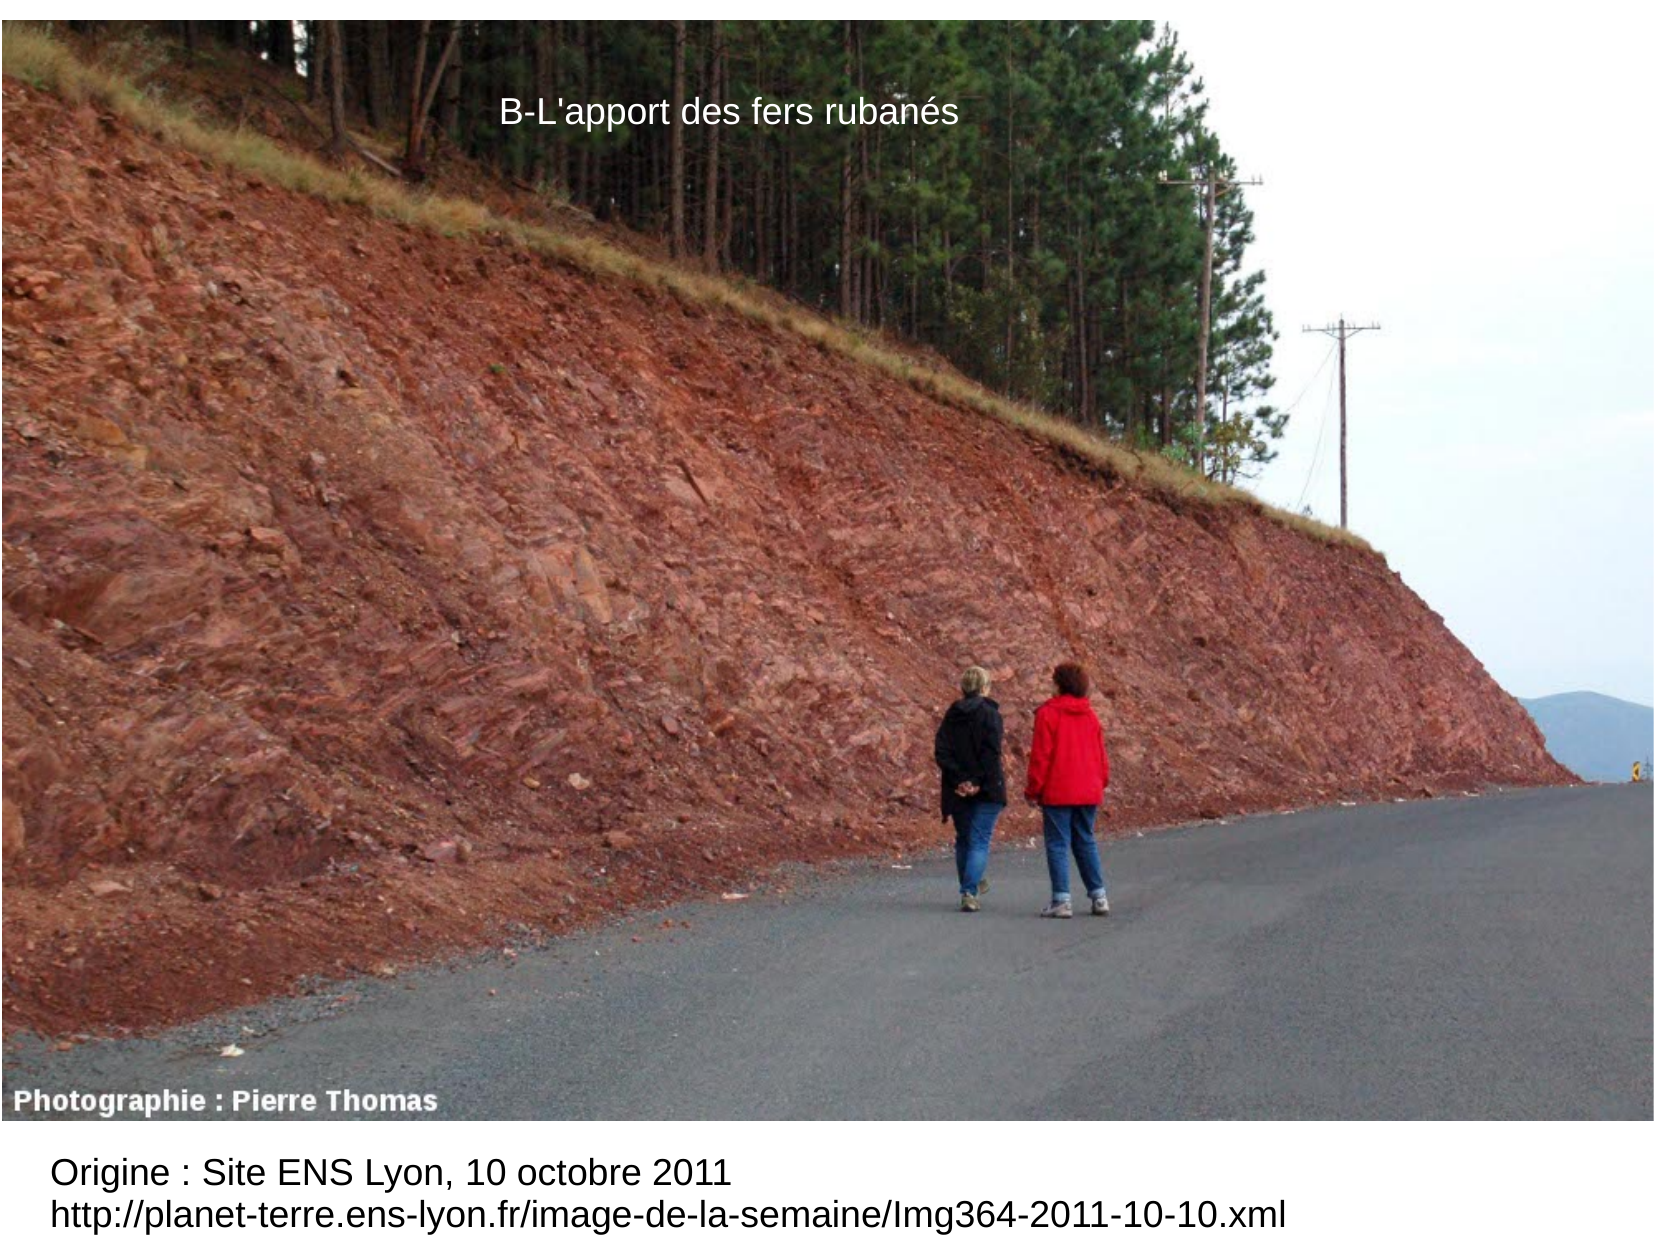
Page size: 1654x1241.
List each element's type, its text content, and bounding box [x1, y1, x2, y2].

text_box B-L'apport des fers rubanés [484, 82, 1548, 140]
picture [2, 20, 1654, 1121]
text_box Origine : Site ENS Lyon, 10 octobre 2011 http://planet-terre.ens-lyon.fr/image-de-la-semaine/Img364-2011-10-10.xml [35, 1143, 1595, 1241]
